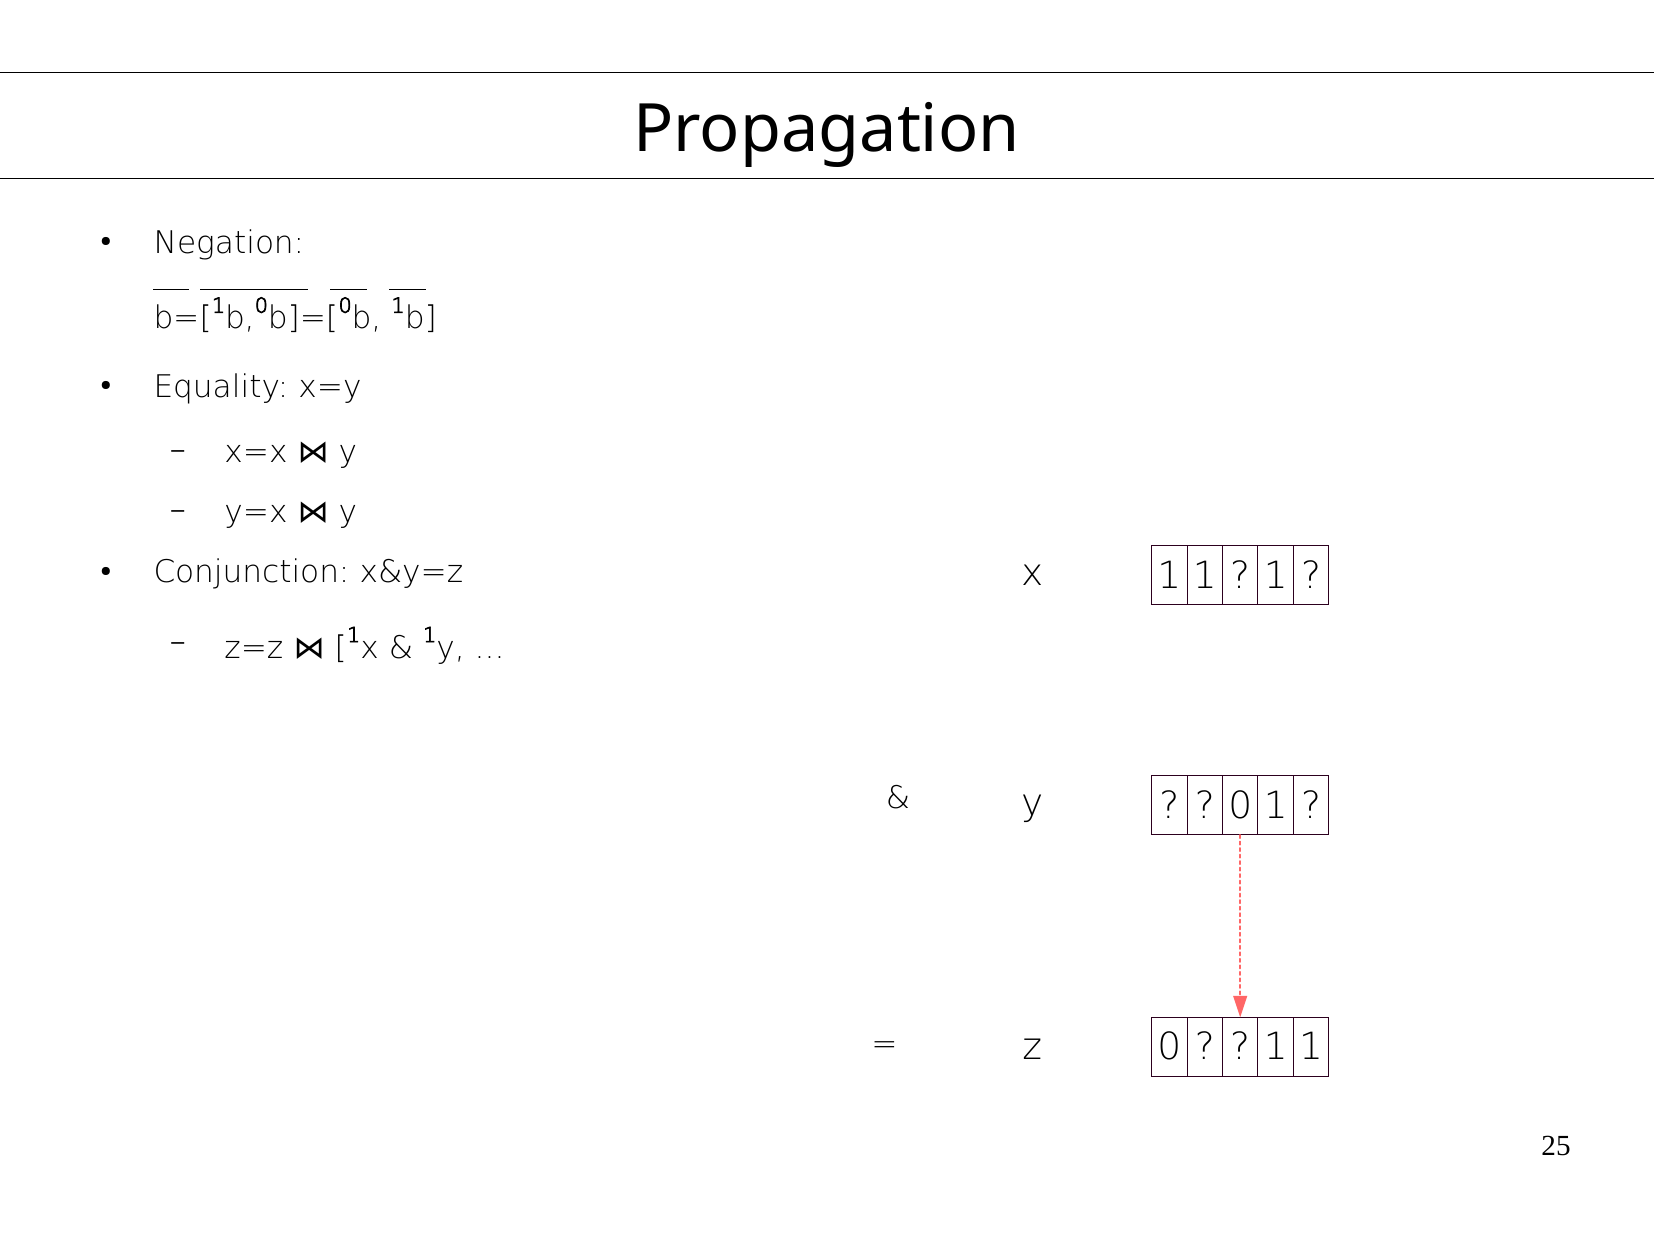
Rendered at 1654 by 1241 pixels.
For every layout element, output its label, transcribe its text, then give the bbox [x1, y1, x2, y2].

text_box 1 [1257, 1017, 1293, 1077]
text_box 1 [1187, 545, 1222, 605]
text_box 0 [1151, 1017, 1187, 1077]
text_box Propagation [0, 72, 1654, 166]
text_box = [871, 1025, 910, 1068]
text_box ? [1151, 775, 1187, 835]
text_box 0 [1222, 775, 1257, 835]
text_box 1 [1257, 545, 1293, 605]
text_box ? [1187, 775, 1222, 835]
text_box 1 [1293, 1017, 1329, 1077]
text_box 1 [1257, 775, 1293, 835]
text_box & [885, 779, 936, 832]
text_box z [1007, 1017, 1058, 1077]
text_box ? [1187, 1017, 1222, 1077]
list Negation: b=[1b,0b]=[0b, 1b] Equality: x=y x=x ⋈ y y=x ⋈ y Conjunction: x&y=z z=z ⋈ [1x & 1y, ... [82, 224, 1241, 1193]
text_box ? [1293, 775, 1329, 835]
text_box ? [1293, 545, 1329, 605]
text_box 1 [1151, 545, 1187, 605]
text_box ? [1222, 545, 1257, 605]
text_box x [1006, 543, 1059, 603]
text_box y [1006, 773, 1059, 833]
text_box ? [1222, 1017, 1257, 1077]
